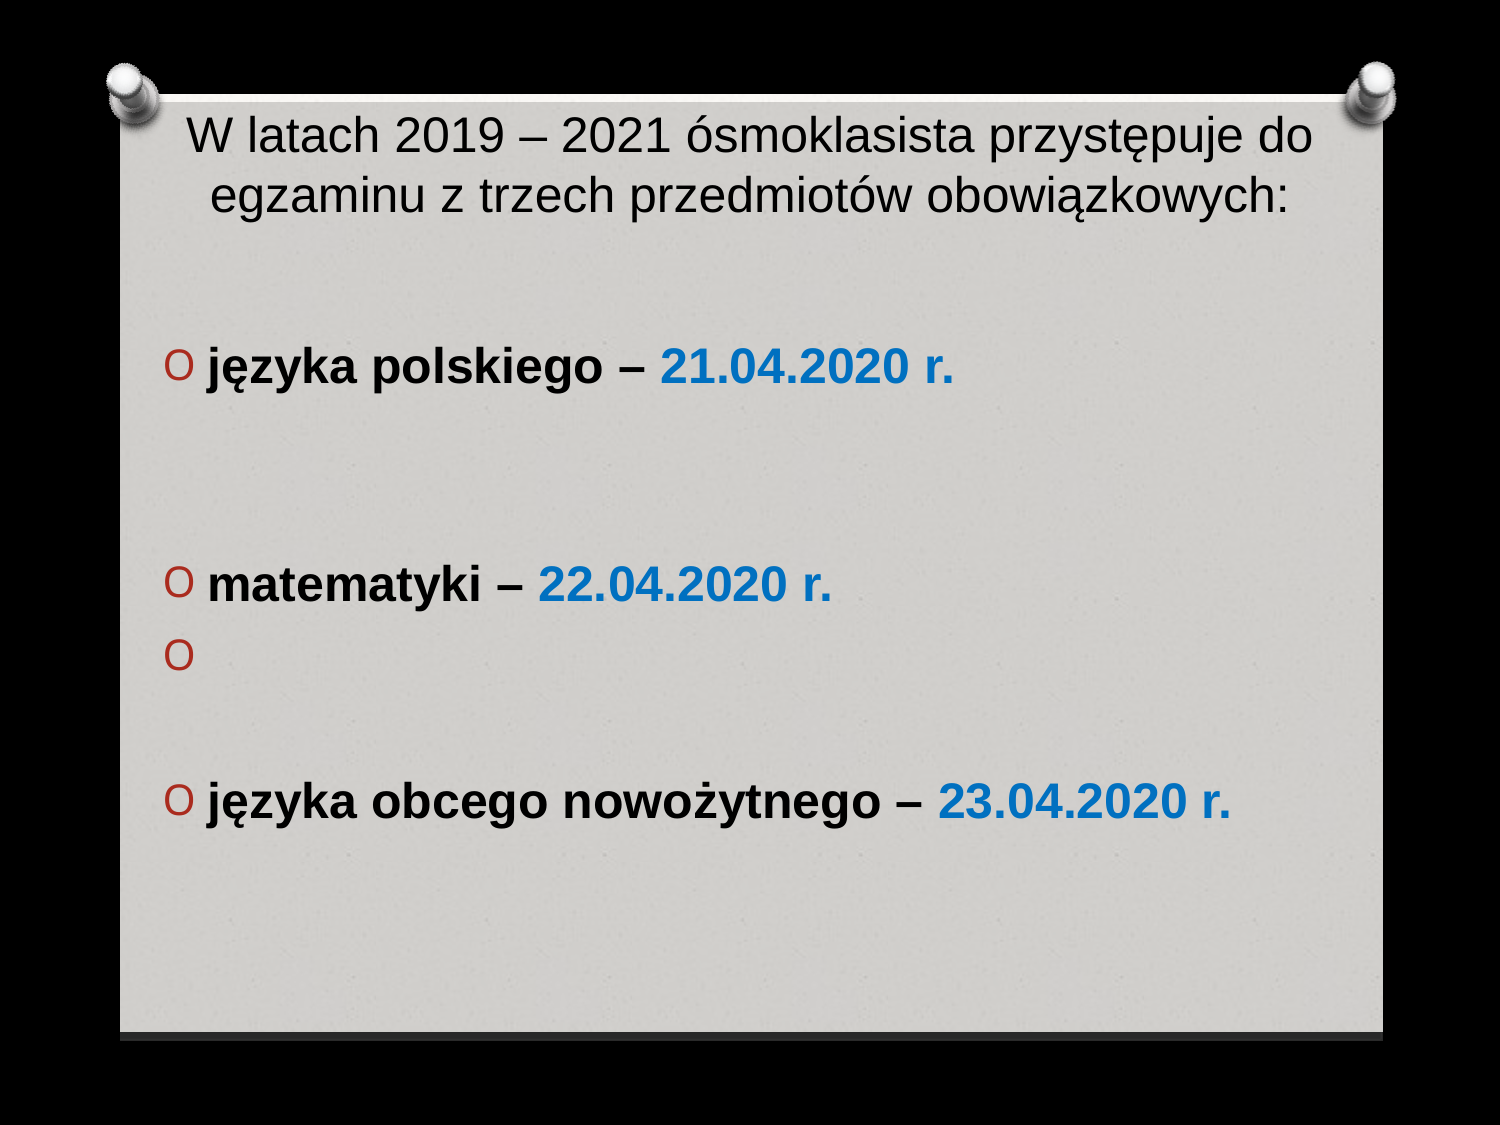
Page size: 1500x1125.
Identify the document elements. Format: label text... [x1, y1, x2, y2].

list języka polskiego – 21.04.2020 r. matematyki – 22.04.2020 r. języka obcego nowożytnego – 23.04.2020 r. [147, 326, 1329, 986]
title W latach 2019 – 2021 ósmoklasista przystępuje do egzaminu z trzech przedmiotów obowiązkowych: [75, 45, 1426, 280]
